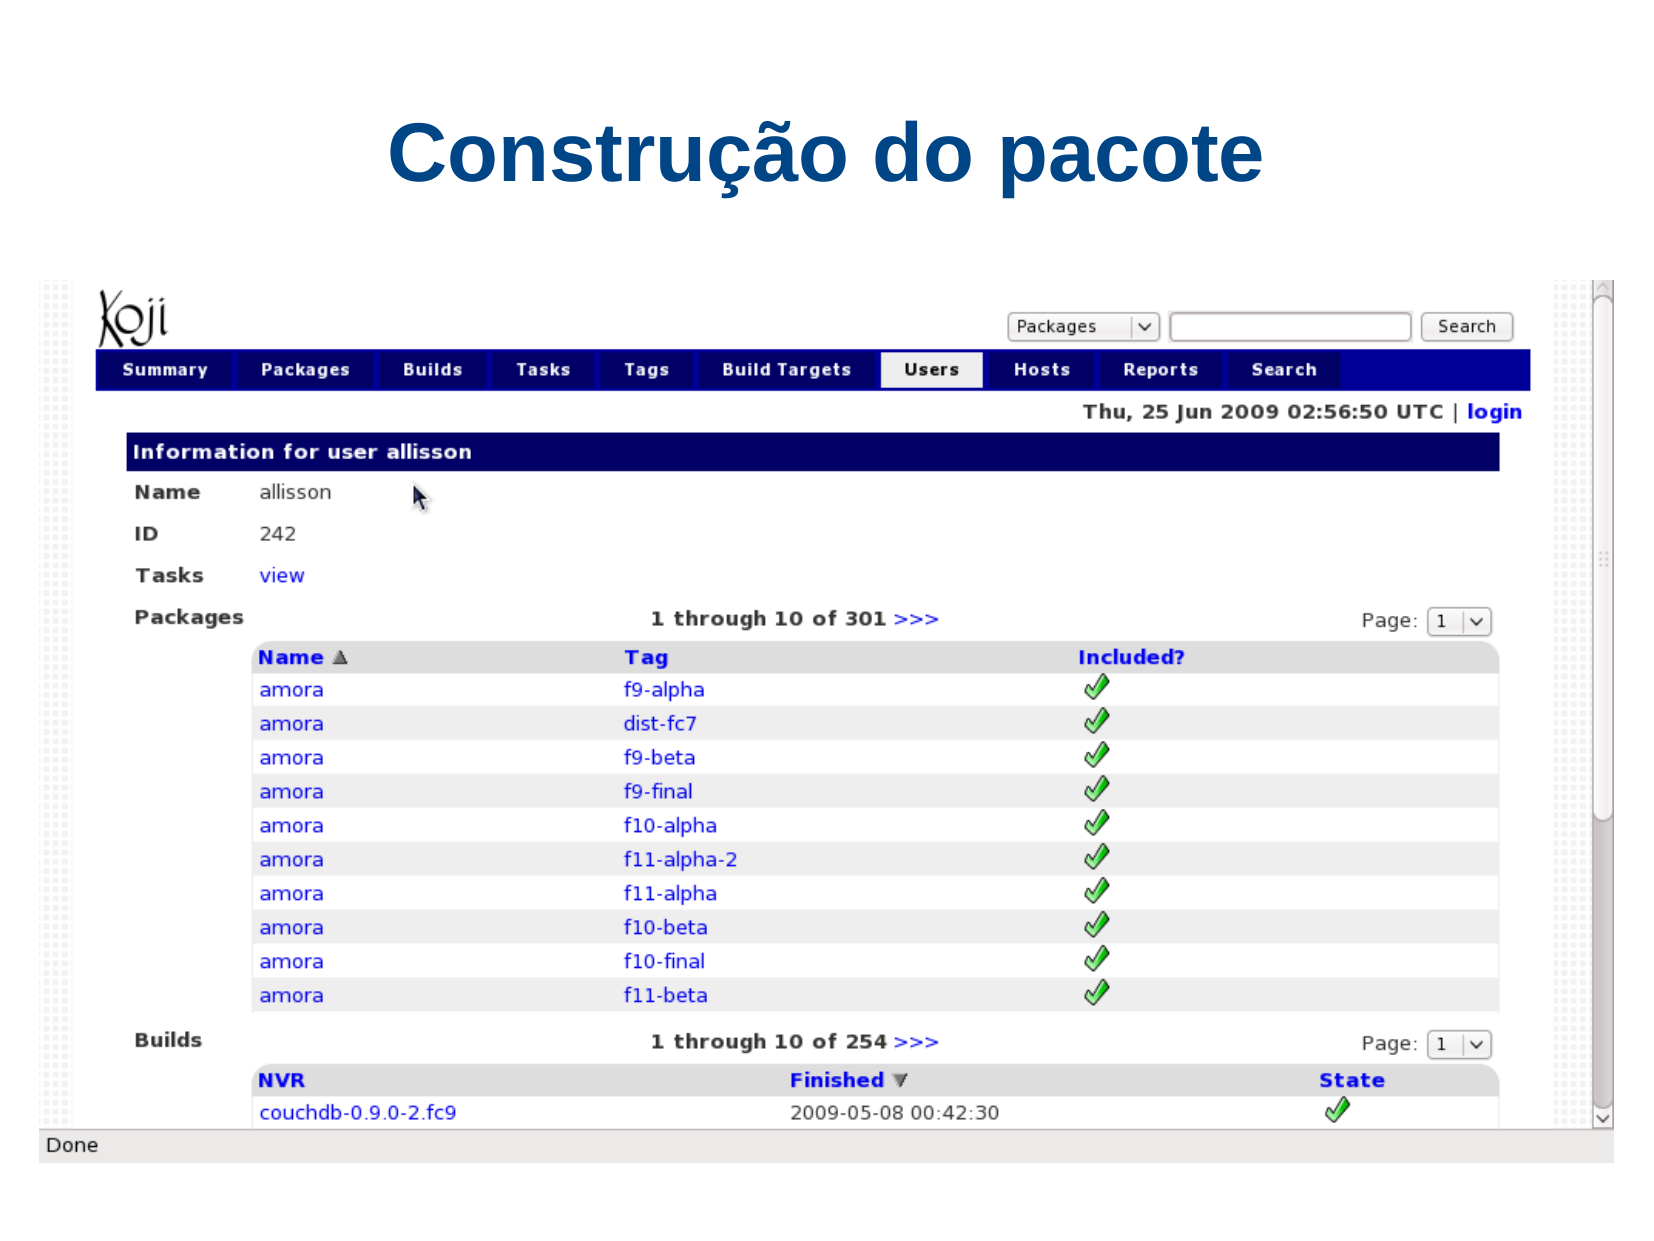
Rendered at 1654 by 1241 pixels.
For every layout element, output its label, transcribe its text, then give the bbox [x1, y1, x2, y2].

title Construção do pacote [82, 56, 1571, 250]
picture [39, 280, 1614, 1163]
